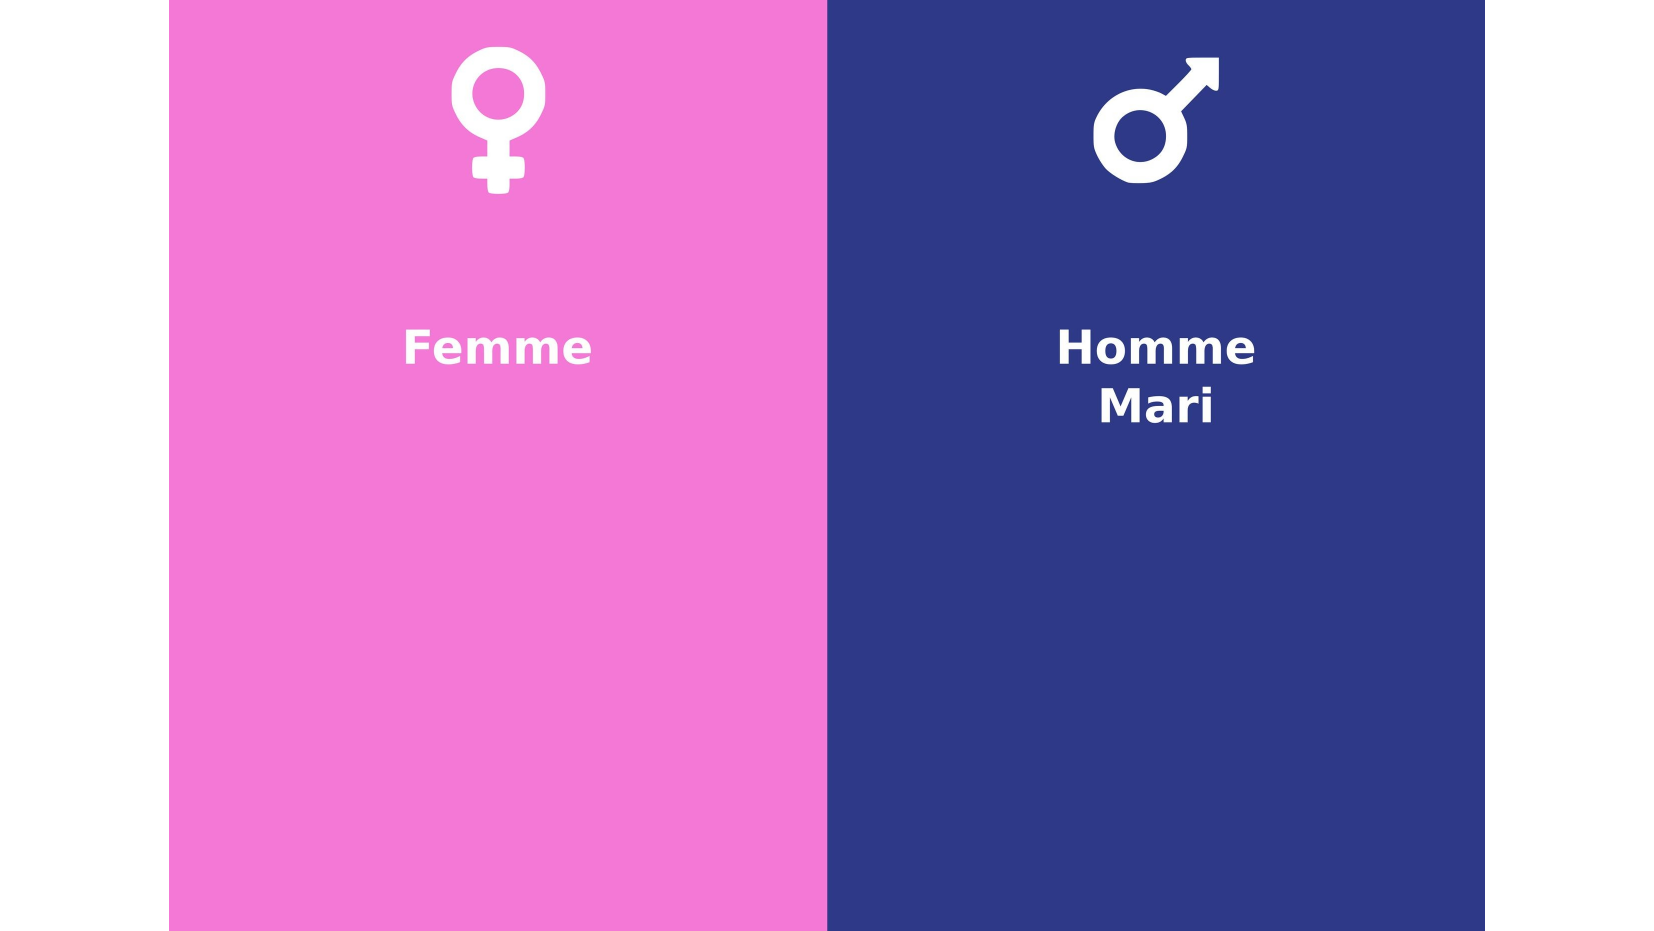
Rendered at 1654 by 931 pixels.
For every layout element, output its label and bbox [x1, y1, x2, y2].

picture [169, 0, 1485, 931]
